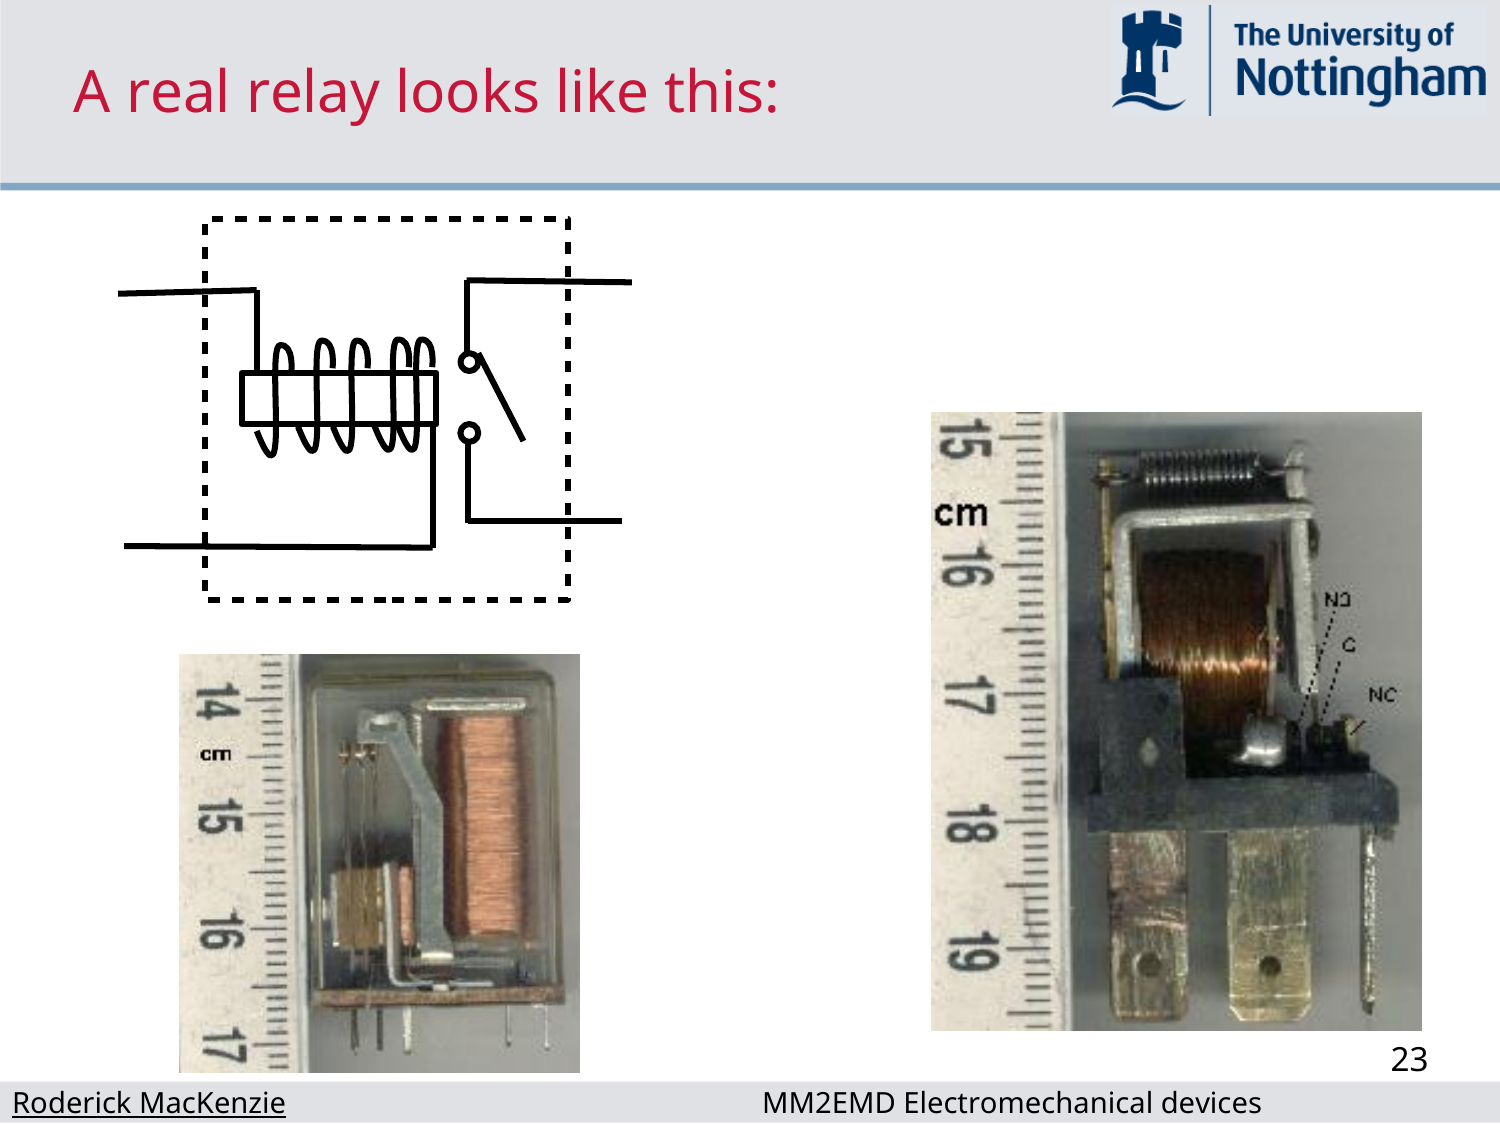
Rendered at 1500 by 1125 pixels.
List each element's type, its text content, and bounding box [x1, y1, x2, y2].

picture [1111, 4, 1487, 116]
title A real relay looks like this: [59, 37, 1297, 143]
picture [179, 654, 580, 1073]
text_box <number> [1375, 1030, 1500, 1101]
picture [931, 412, 1422, 1031]
